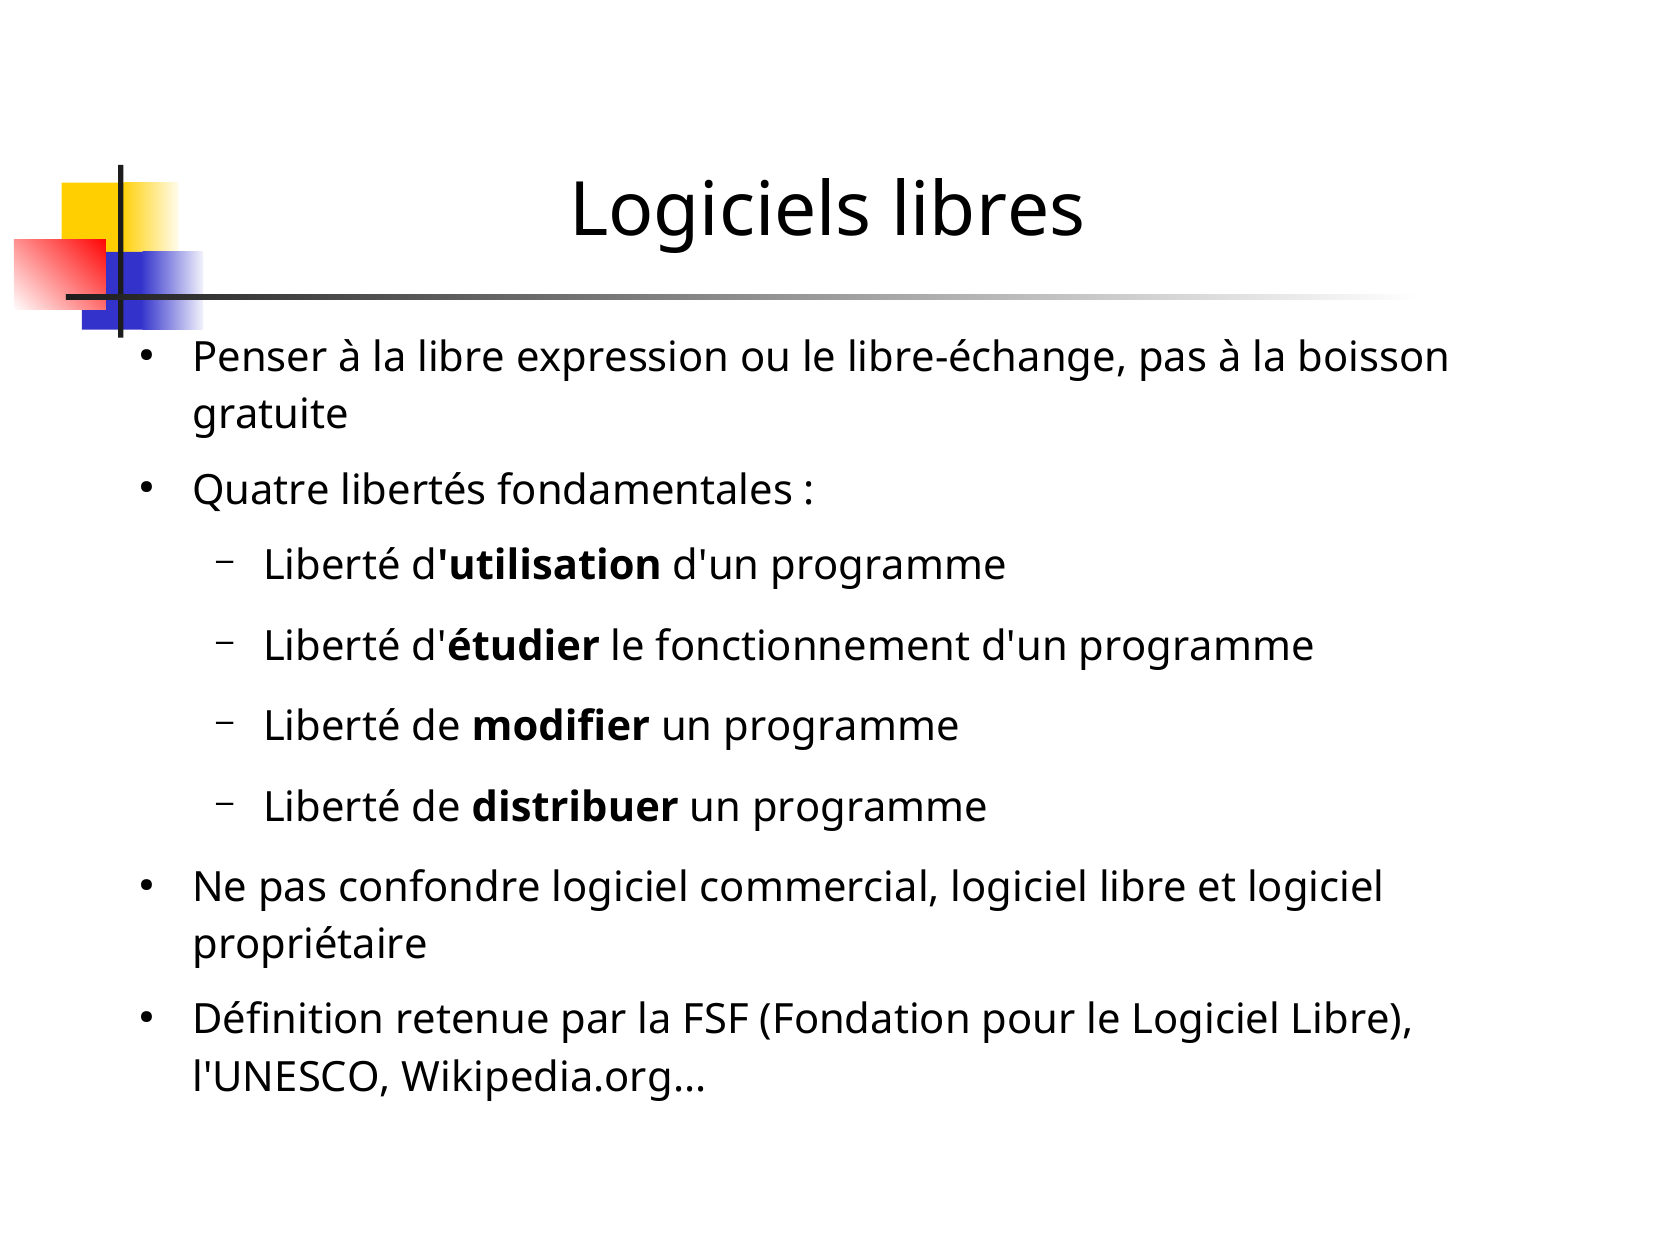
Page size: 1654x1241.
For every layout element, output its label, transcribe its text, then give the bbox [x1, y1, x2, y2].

list Penser à la libre expression ou le libre-échange, pas à la boisson gratuite Quatre libertés fondamentales : Liberté d'utilisation d'un programme Liberté d'étudier le fonctionnement d'un programme Liberté de modifier un programme Liberté de distribuer un programme Ne pas confondre logiciel commercial, logiciel libre et logiciel propriétaire Définition retenue par la FSF (Fondation pour le Logiciel Libre), l'UNESCO, Wikipedia.org... [121, 251, 1534, 1172]
title Logiciels libres [121, 102, 1534, 251]
